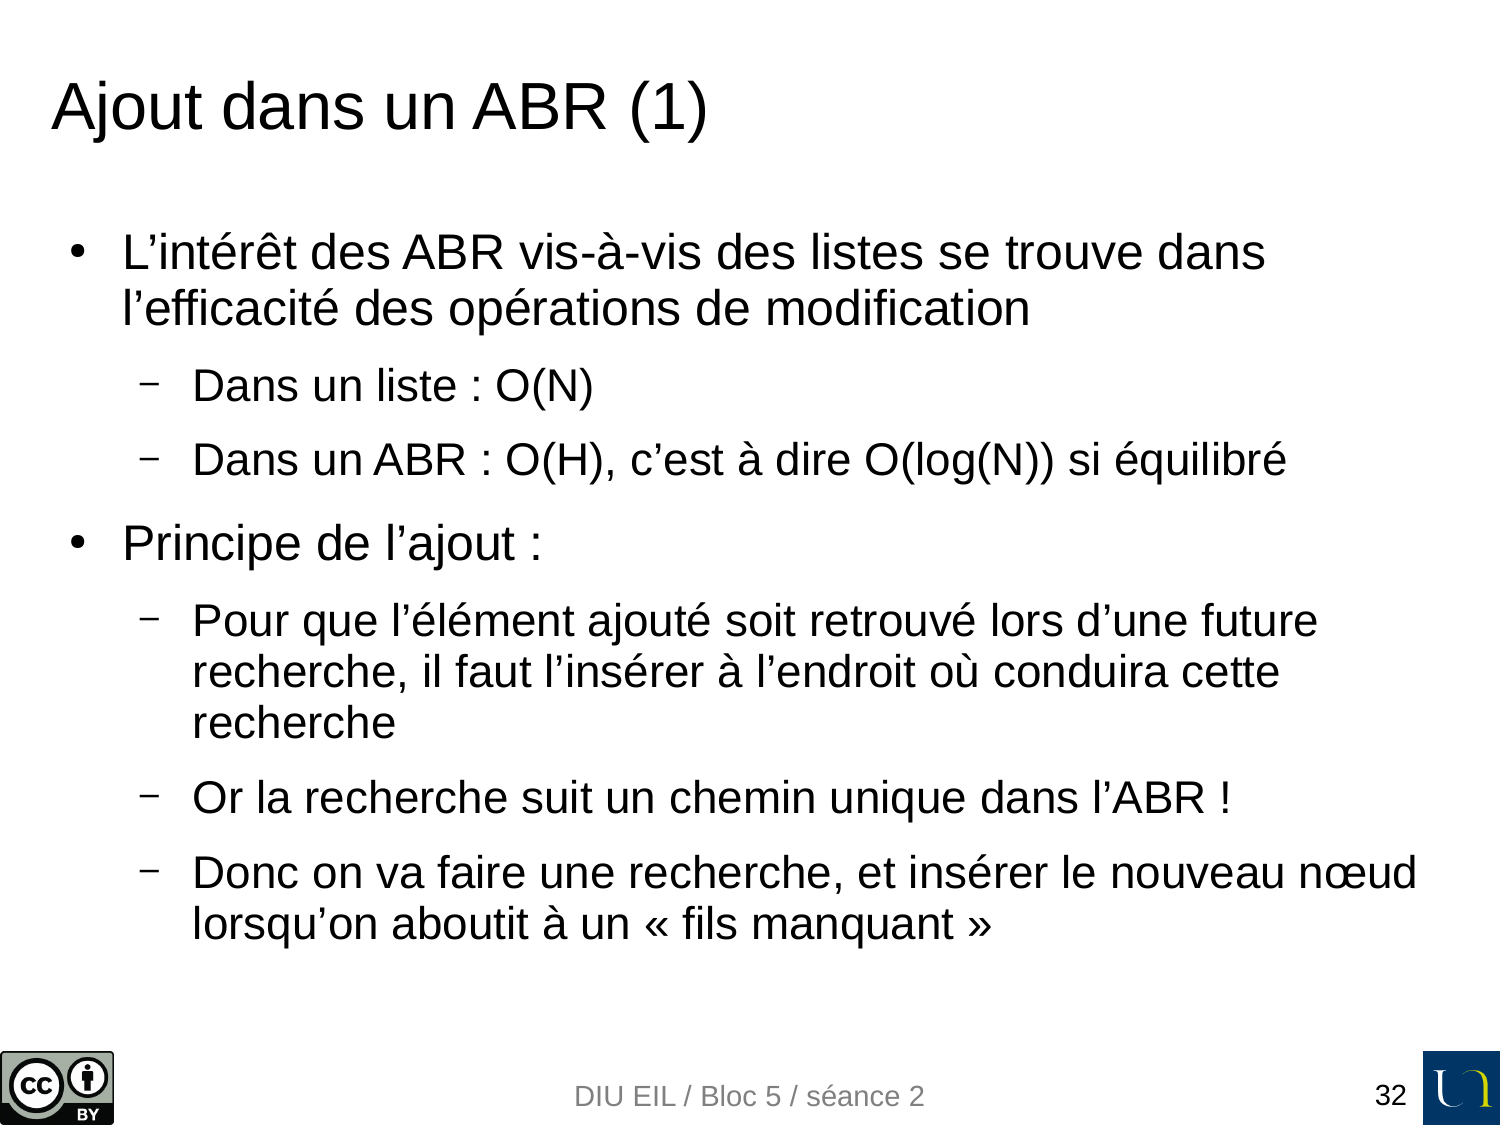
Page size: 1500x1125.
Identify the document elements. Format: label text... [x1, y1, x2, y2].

picture [0, 1051, 114, 1125]
picture [1417, 1051, 1500, 1125]
list L’intérêt des ABR vis-à-vis des listes se trouve dans l’efficacité des opérations de modification Dans un liste : O(N) Dans un ABR : O(H), c’est à dire O(log(N)) si équilibré Principe de l’ajout : Pour que l’élément ajouté soit retrouvé lors d’une future recherche, il faut l’insérer à l’endroit où conduira cette recherche Or la recherche suit un chemin unique dans l’ABR ! Donc on va faire une recherche, et insérer le nouveau nœud lorsqu’on aboutit à un « fils manquant » [51, 224, 1449, 1052]
title Ajout dans un ABR (1) [51, 44, 1449, 170]
